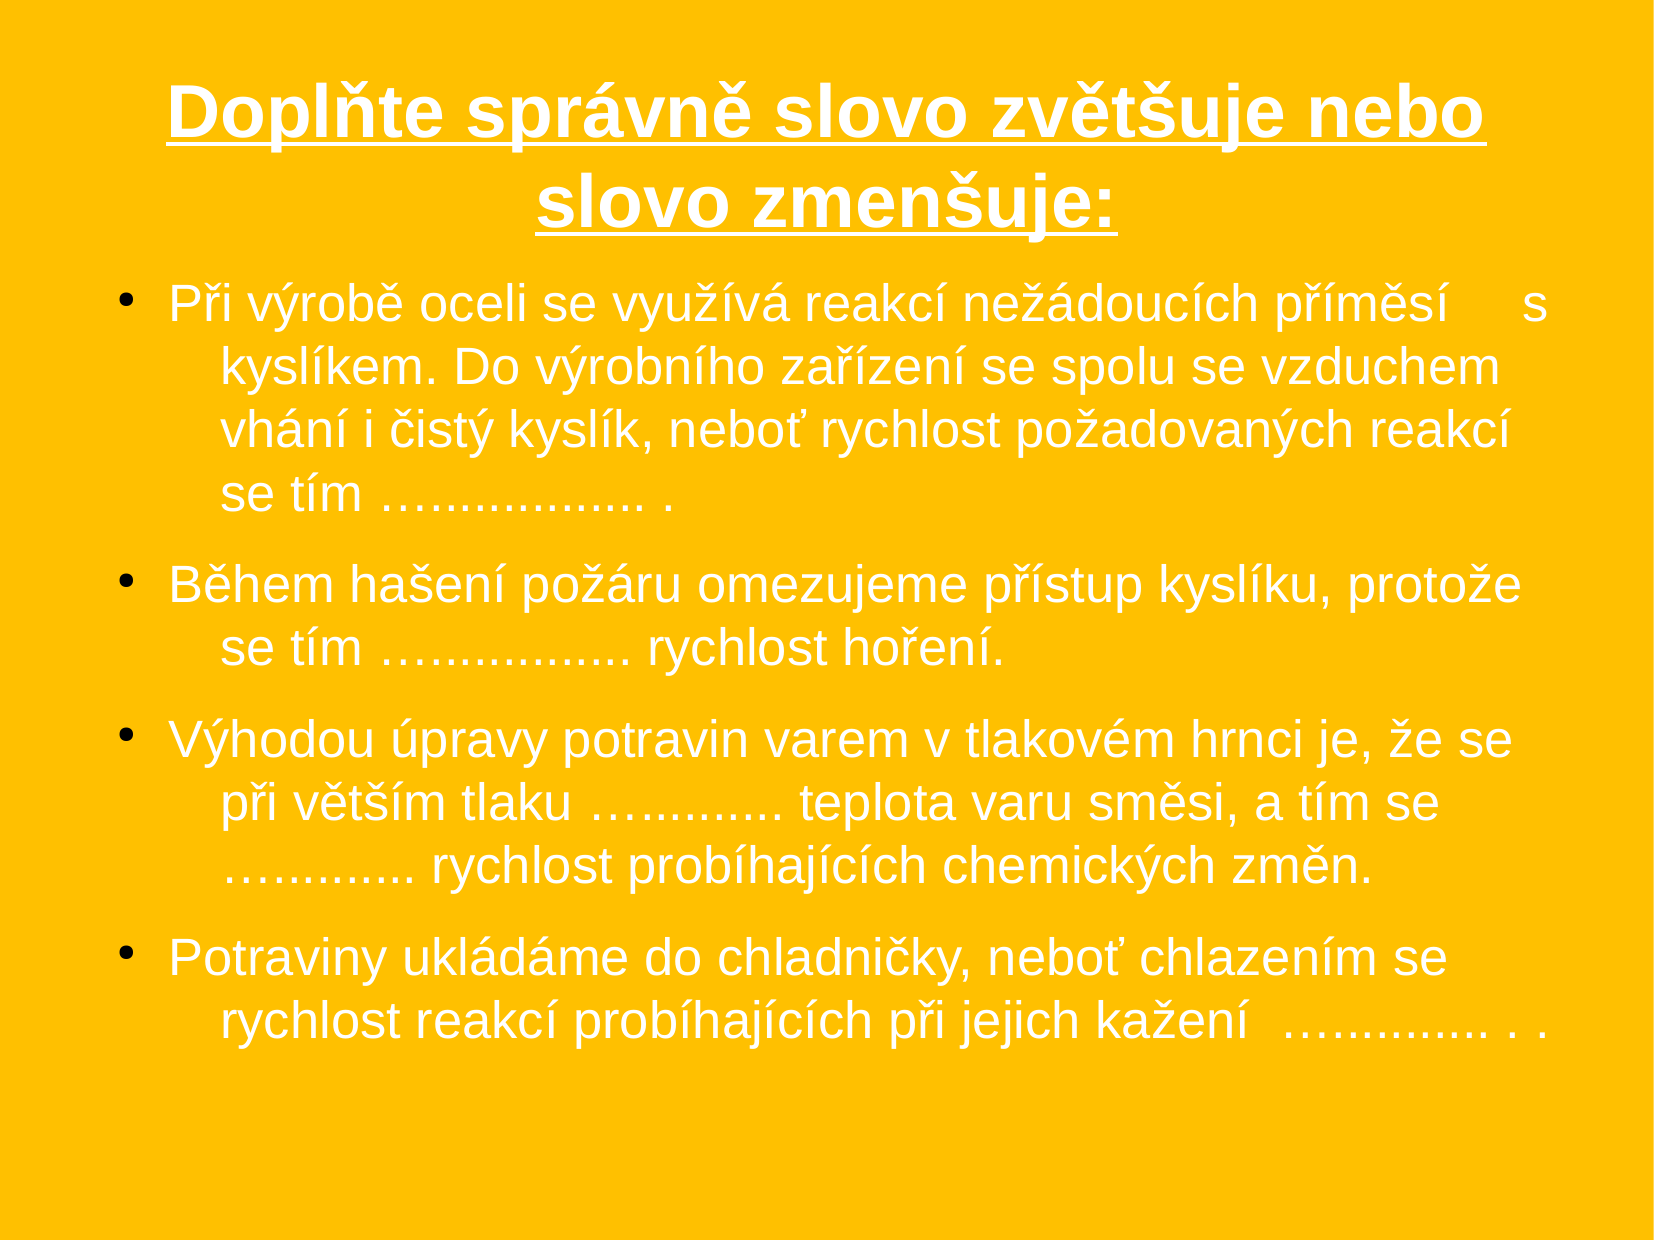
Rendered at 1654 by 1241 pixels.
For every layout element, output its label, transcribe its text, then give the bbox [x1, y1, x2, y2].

list Při výrobě oceli se využívá reakcí nežádoucích příměsí s kyslíkem. Do výrobního zařízení se spolu se vzduchem vhání i čistý kyslík, neboť rychlost požadovaných reakcí se tím …............... . Během hašení požáru omezujeme přístup kyslíku, protože se tím ….............. rychlost hoření. Výhodou úpravy potravin varem v tlakovém hrnci je, že se při větším tlaku ….......... teplota varu směsi, a tím se ….......... rychlost probíhajících chemických změn. Potraviny ukládáme do chladničky, neboť chlazením se rychlost reakcí probíhajících při jejich kažení …........... . . [82, 268, 1571, 1063]
title Doplňte správně slovo zvětšuje nebo slovo zmenšuje: [82, 49, 1571, 257]
